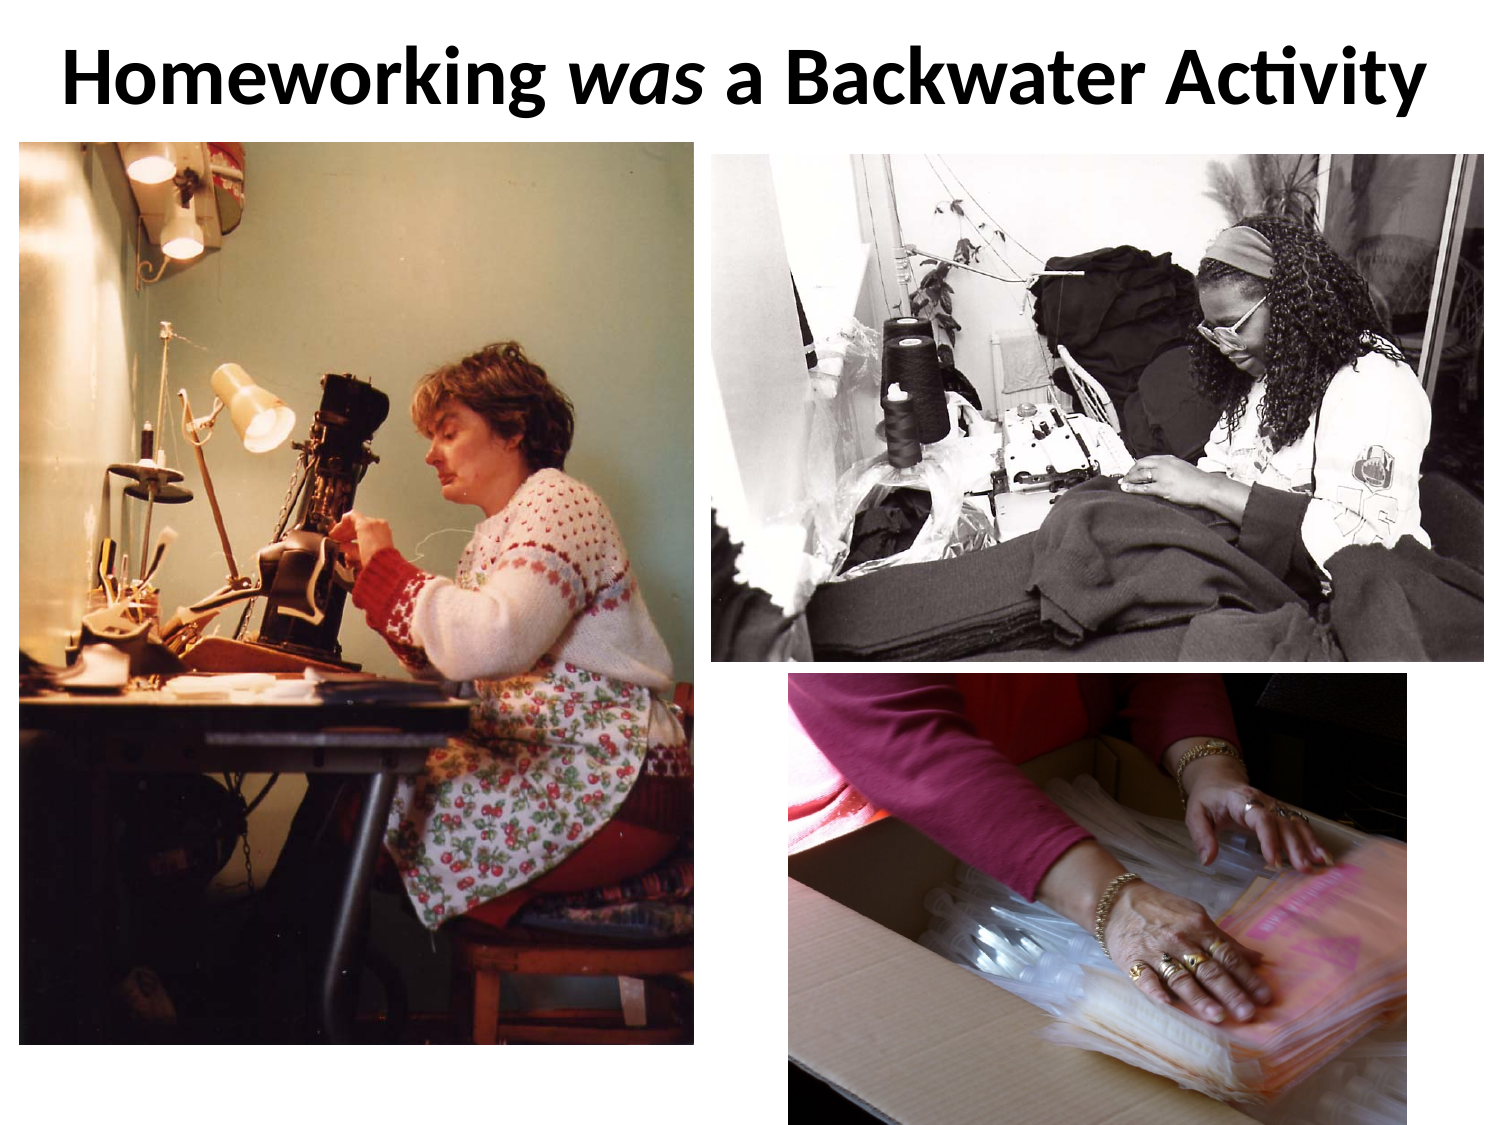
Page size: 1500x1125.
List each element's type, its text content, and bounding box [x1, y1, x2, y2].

picture [788, 674, 1407, 1125]
picture [711, 154, 1484, 662]
text_box Homeworking was a Backwater Activity [46, 13, 1457, 130]
picture [19, 142, 694, 1045]
